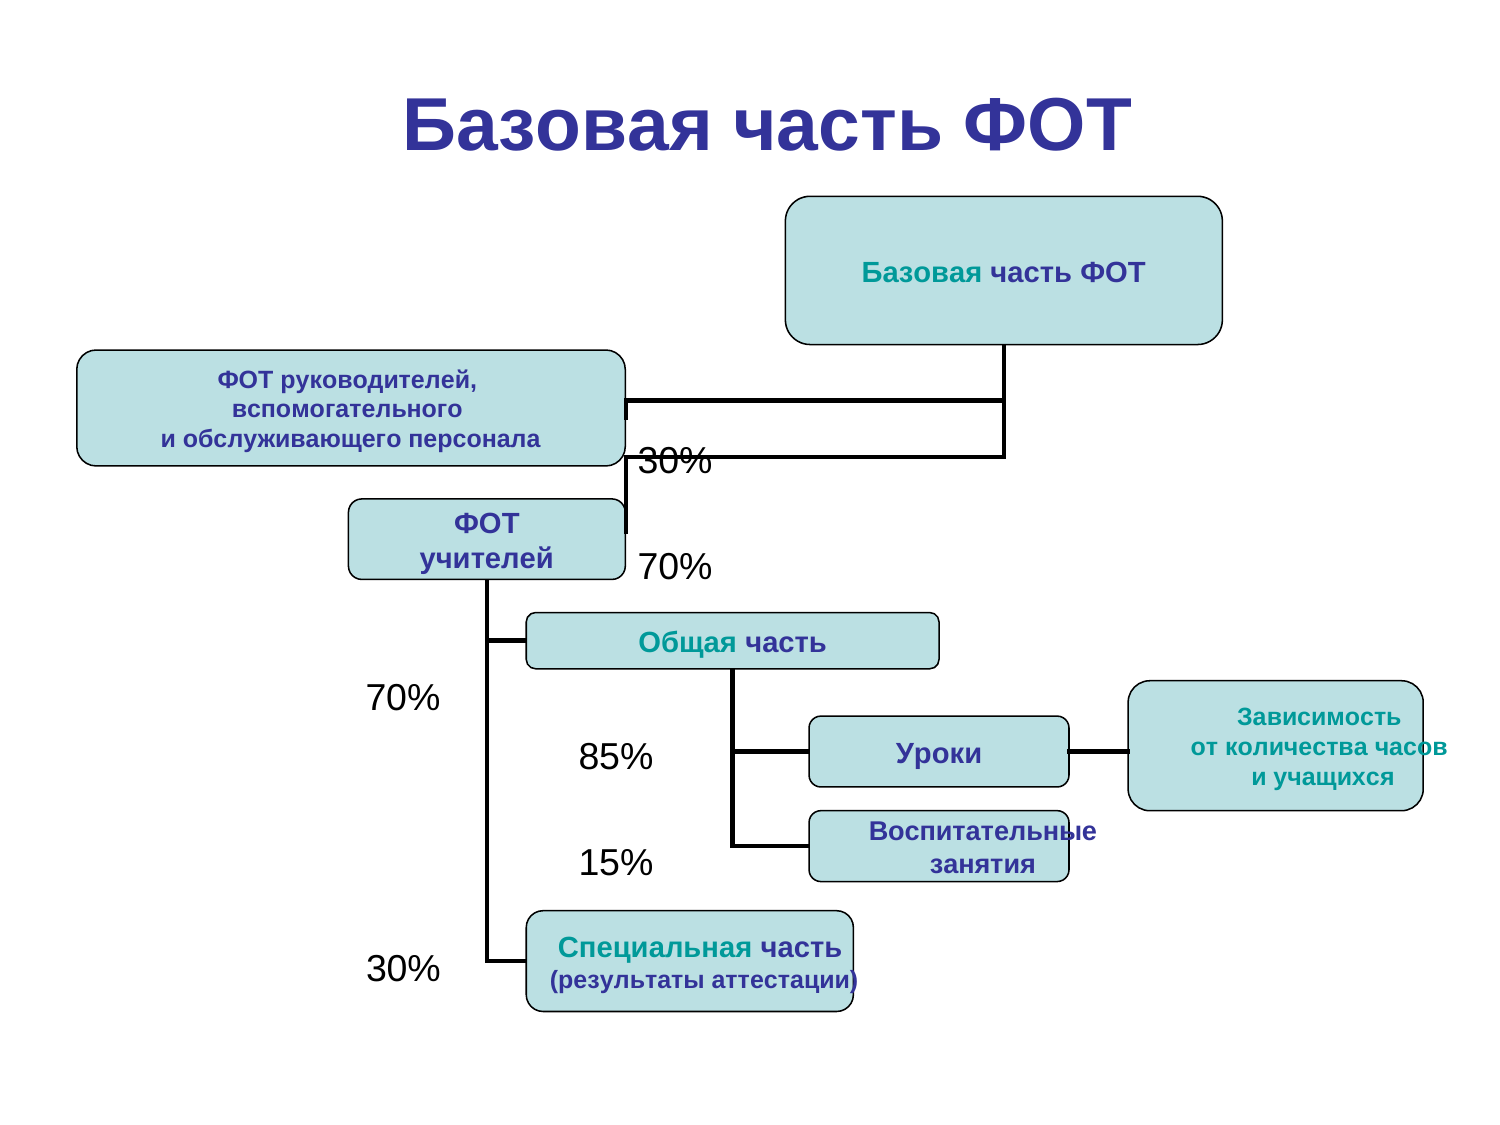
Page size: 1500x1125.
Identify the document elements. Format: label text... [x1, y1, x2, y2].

text_box 30% [702, 459, 708, 471]
text_box Общая часть [526, 612, 940, 669]
text_box 30% [351, 936, 464, 997]
text_box Базовая часть ФОТ [785, 196, 1223, 345]
text_box Зависимость от количества часов и учащихся [1128, 680, 1424, 811]
title Базовая часть ФОТ [75, 45, 1426, 197]
text_box Специальная часть (результаты аттестации) [526, 910, 854, 1012]
text_box 70% [622, 534, 736, 596]
text_box 30% [663, 459, 674, 471]
text_box ФОТ учителей [348, 498, 624, 580]
text_box 15% [563, 830, 677, 891]
text_box 30% [628, 459, 736, 490]
text_box 85% [563, 723, 677, 785]
text_box Уроки [809, 716, 1070, 787]
text_box Воспитательные занятия [809, 810, 1070, 882]
text_box 30% [622, 428, 736, 490]
text_box 70% [350, 664, 464, 726]
text_box ФОТ руководителей, вспомогательного и обслуживающего персонала [76, 350, 626, 466]
